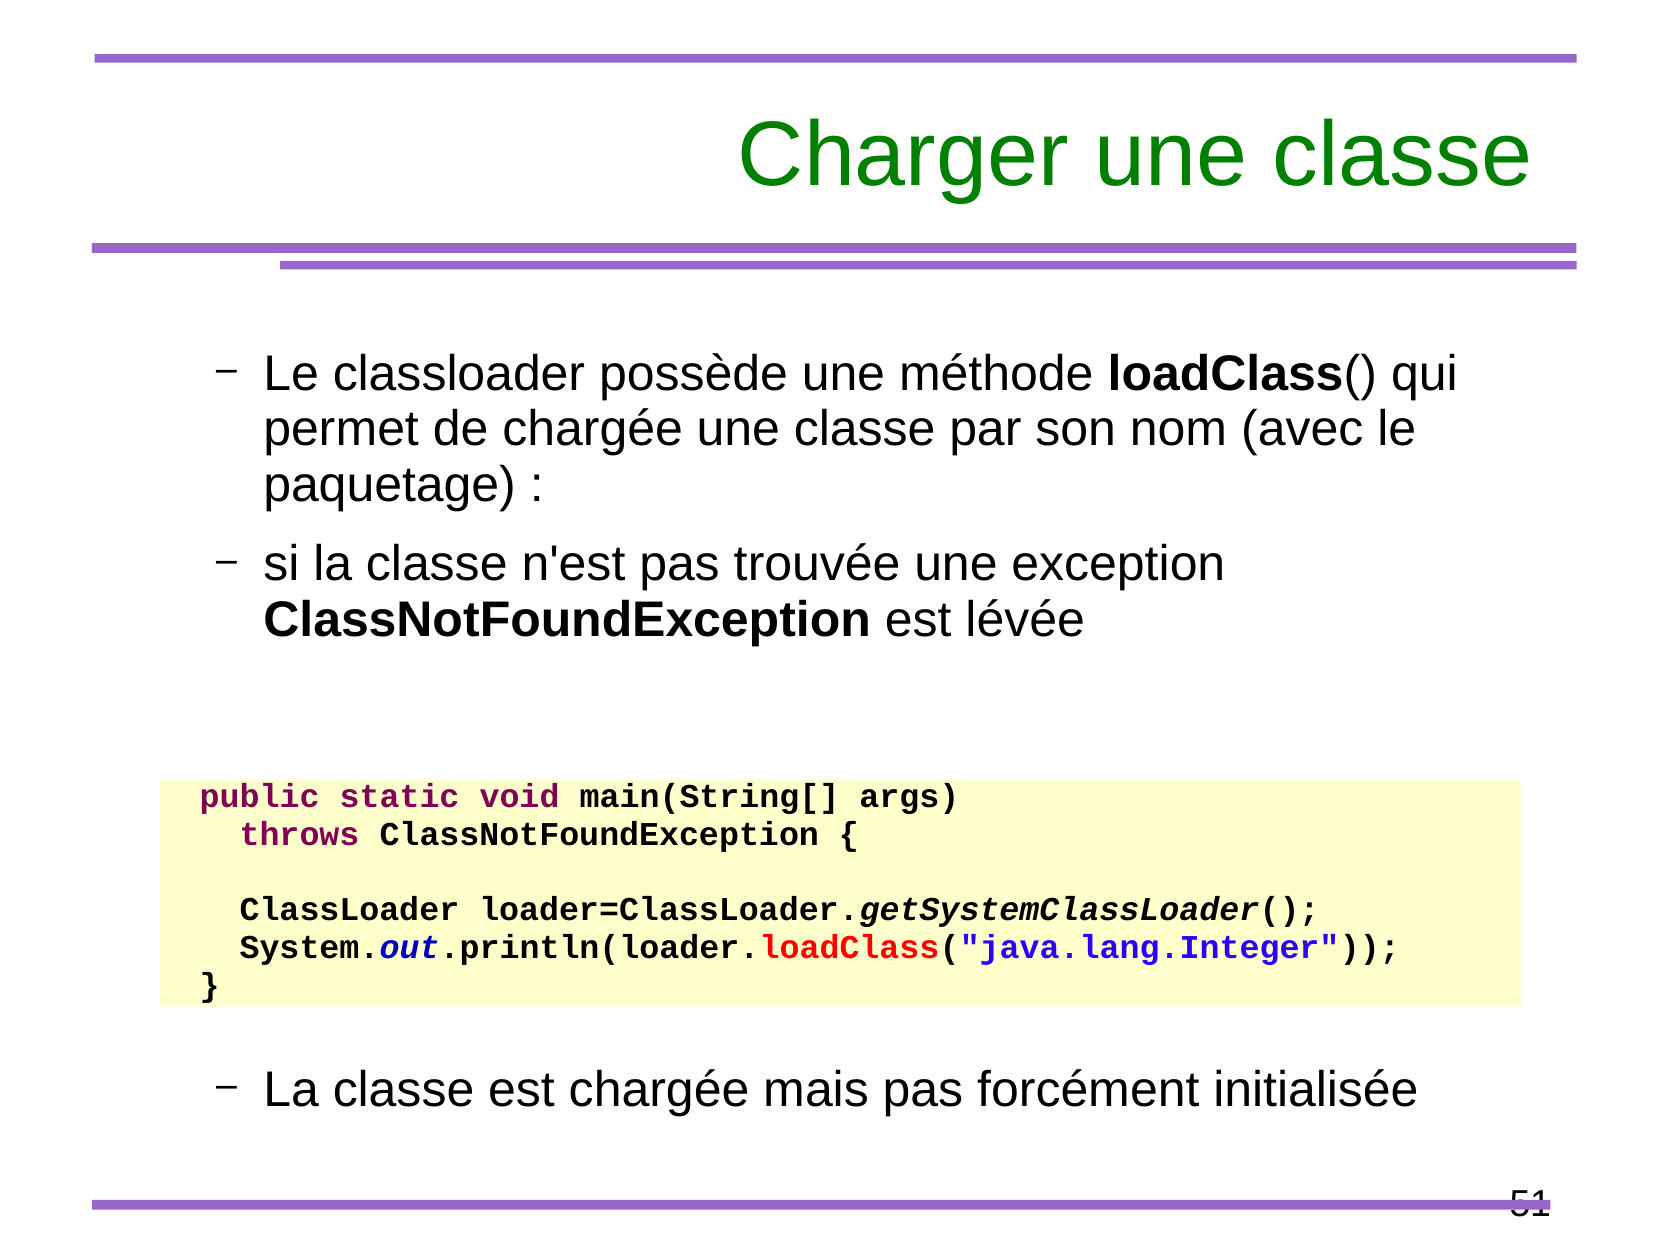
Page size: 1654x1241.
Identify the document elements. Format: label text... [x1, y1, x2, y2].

text_box public static void main(String[] args) throws ClassNotFoundException { ClassLoader loader=ClassLoader.getSystemClassLoader(); System.out.println(loader.loadClass("java.lang.Integer")); } [159, 779, 1522, 1007]
list Le classloader possède une méthode loadClass() qui permet de chargée une classe par son nom (avec le paquetage) : si la classe n'est pas trouvée une exception ClassNotFoundException est lévée La classe est chargée mais pas forcément initialisée [121, 344, 1534, 1117]
title Charger une classe [121, 49, 1534, 257]
